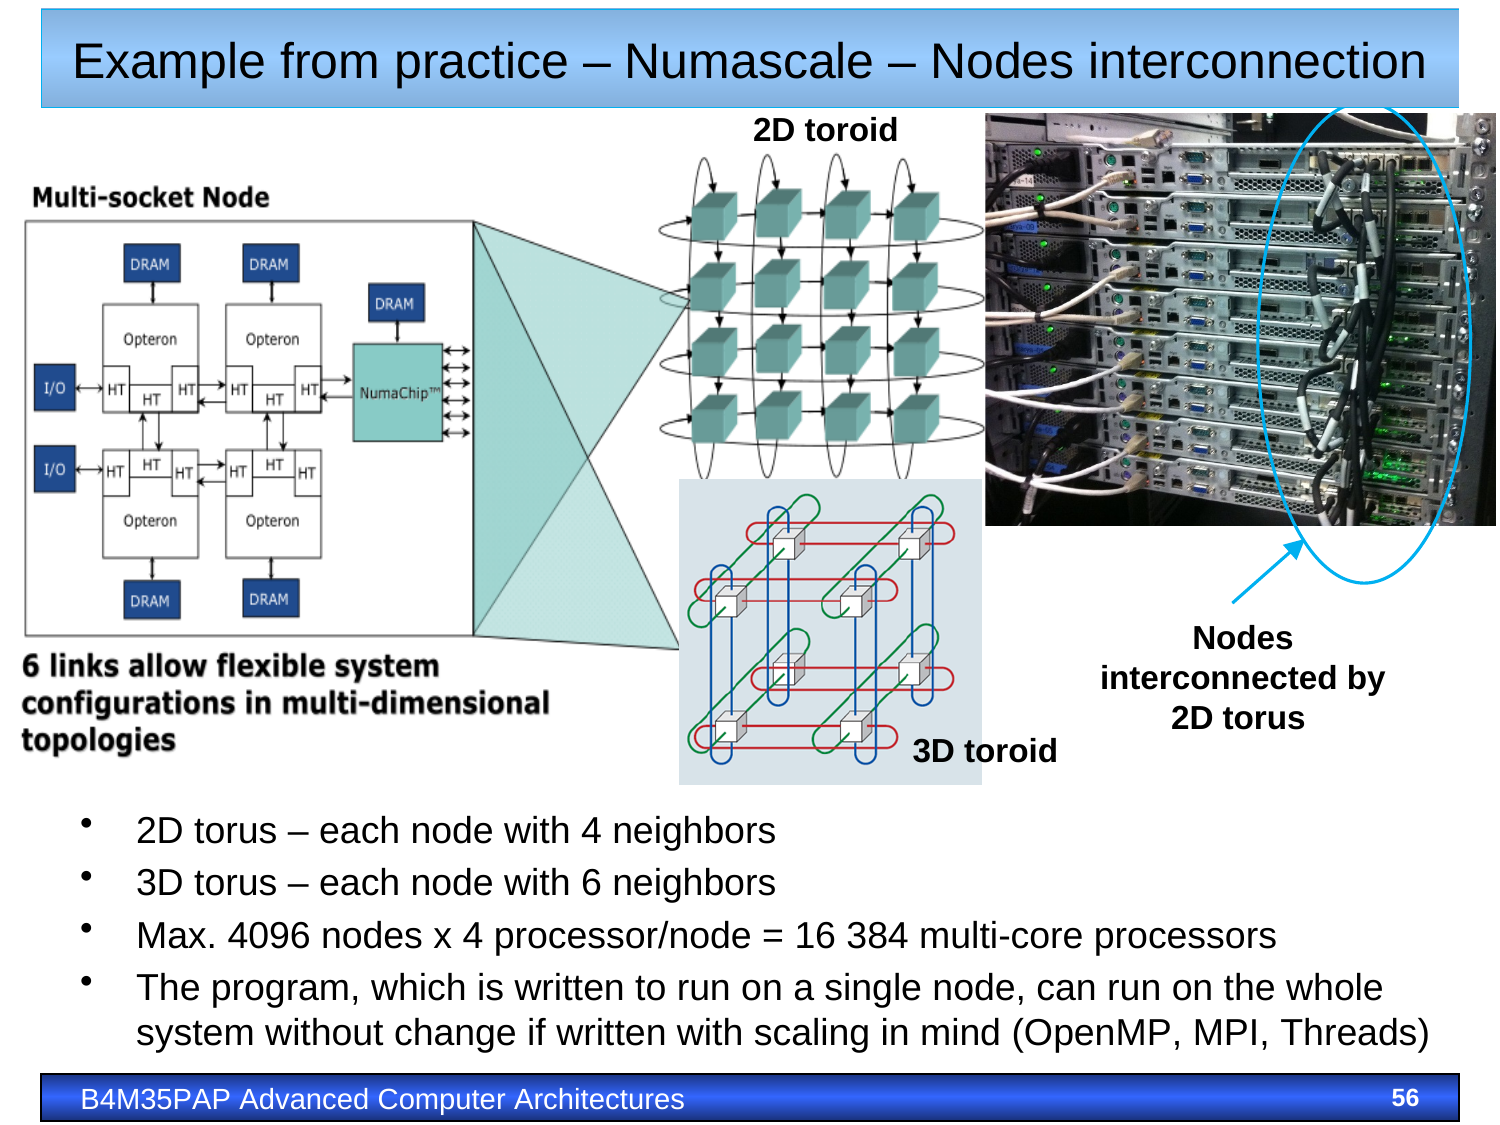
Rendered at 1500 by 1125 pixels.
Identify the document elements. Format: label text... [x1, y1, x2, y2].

text_box 3D toroid [826, 721, 1145, 777]
text_box Nodes interconnected by 2D torus [1076, 608, 1410, 744]
picture [1260, 113, 1468, 526]
picture [6, 113, 1327, 785]
picture [1401, 113, 1496, 526]
text_box [1232, 538, 1306, 604]
title Example from practice – Numascale – Nodes interconnection [41, 8, 1459, 108]
list 2D torus – each node with 4 neighbors 3D torus – each node with 6 neighbors Max. 4096 nodes x 4 processor/node = 16 384 multi-core processors The program, which is written to run on a single node, can run on the whole system without change if written with scaling in mind (OpenMP, MPI, Threads) [64, 798, 1454, 1000]
text_box 2D toroid [666, 108, 986, 156]
